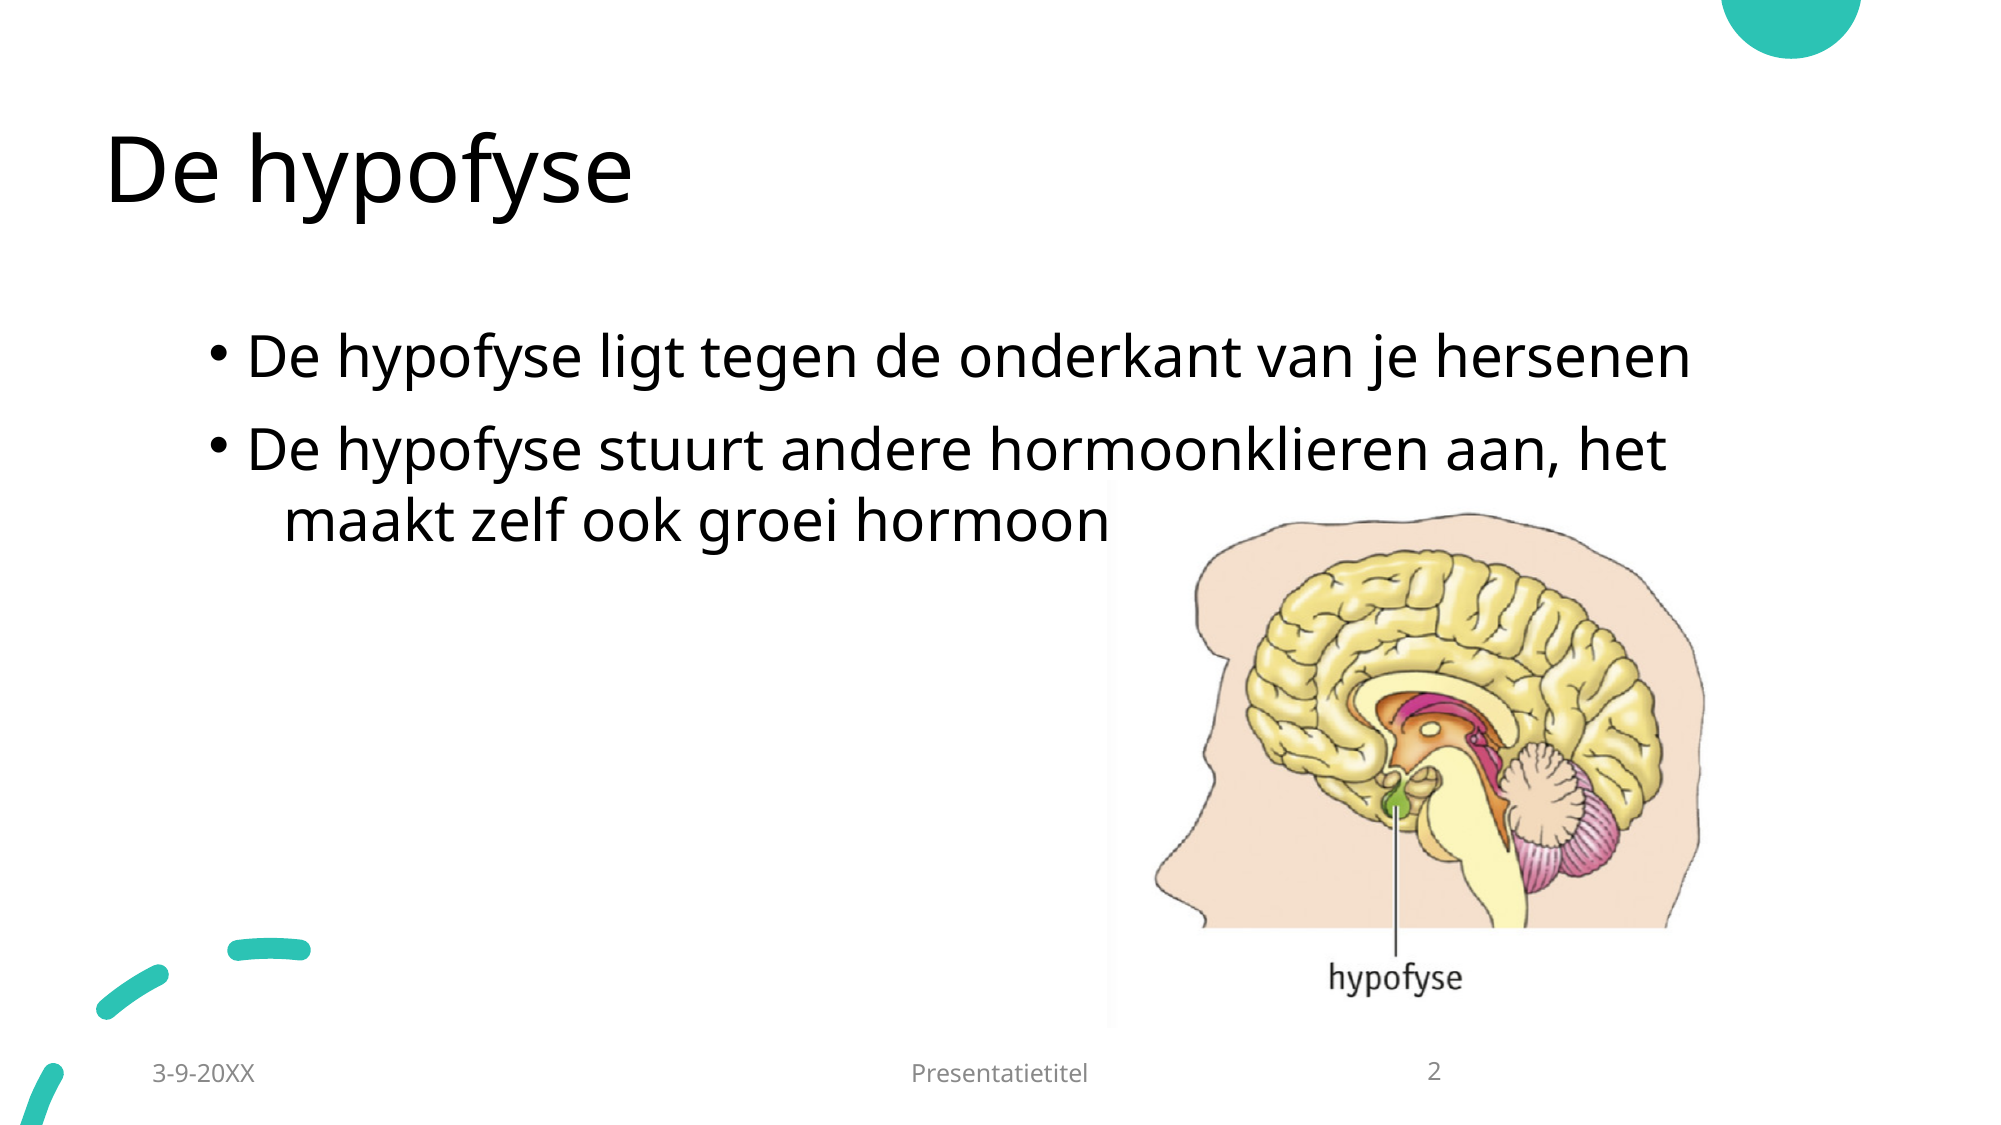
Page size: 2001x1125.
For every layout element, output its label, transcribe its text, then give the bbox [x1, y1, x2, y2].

title De hypofyse [88, 59, 1814, 278]
text_box ‹nr.› [1412, 1042, 1863, 1103]
text_box 3-9-20XX [137, 1042, 588, 1103]
text_box Presentatietitel [662, 1042, 1338, 1103]
list De hypofyse ligt tegen de onderkant van je hersenen De hypofyse stuurt andere hormoonklieren aan, het maakt zelf ook groei hormoon. [193, 313, 1807, 947]
picture [1107, 480, 1765, 1028]
